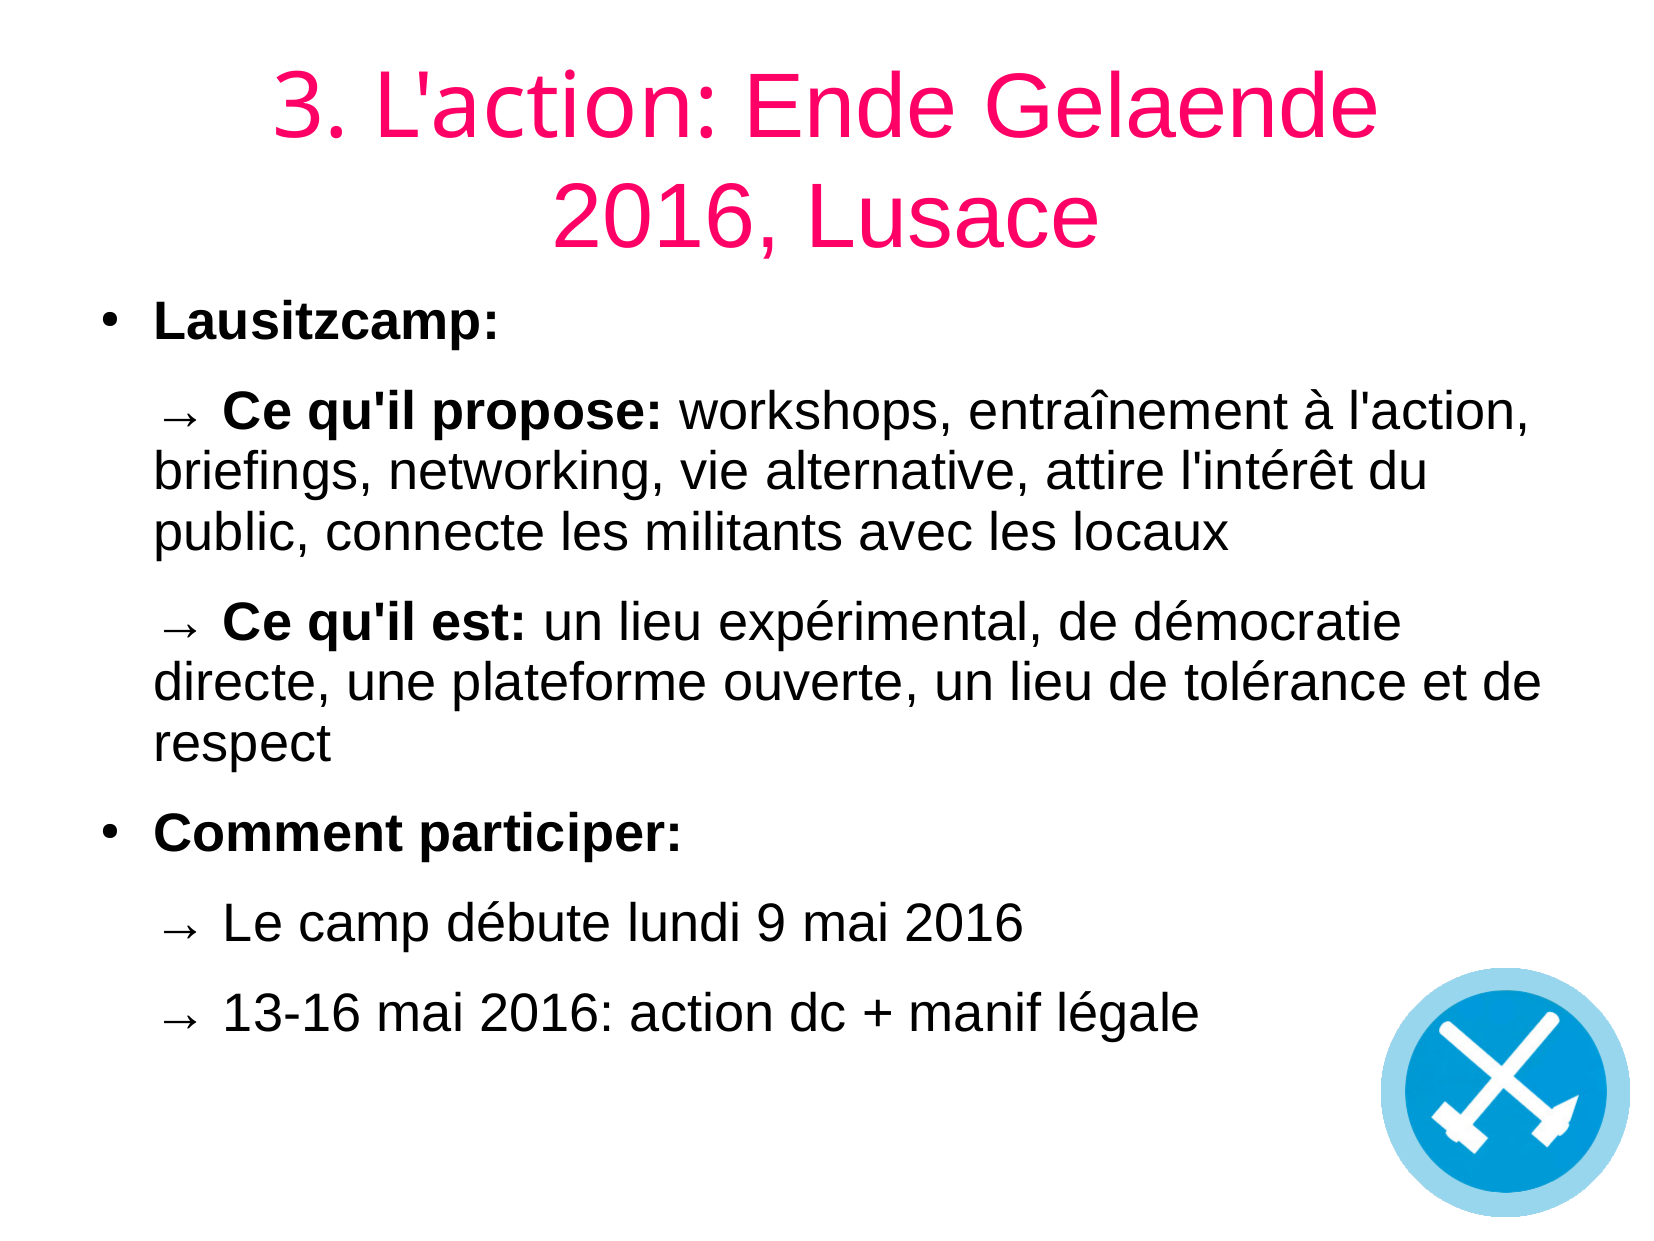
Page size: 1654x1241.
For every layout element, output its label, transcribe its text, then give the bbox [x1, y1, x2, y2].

picture [1381, 968, 1630, 1217]
list Lausitzcamp: → Ce qu'il propose: workshops, entraînement à l'action, briefings, networking, vie alternative, attire l'intérêt du public, connecte les militants avec les locaux → Ce qu'il est: un lieu expérimental, de démocratie directe, une plateforme ouverte, un lieu de tolérance et de respect Comment participer: → Le camp débute lundi 9 mai 2016 → 13-16 mai 2016: action dc + manif légale [82, 290, 1571, 1109]
title 3. L'action: Ende Gelaende 2016, Lusace [82, 43, 1571, 263]
